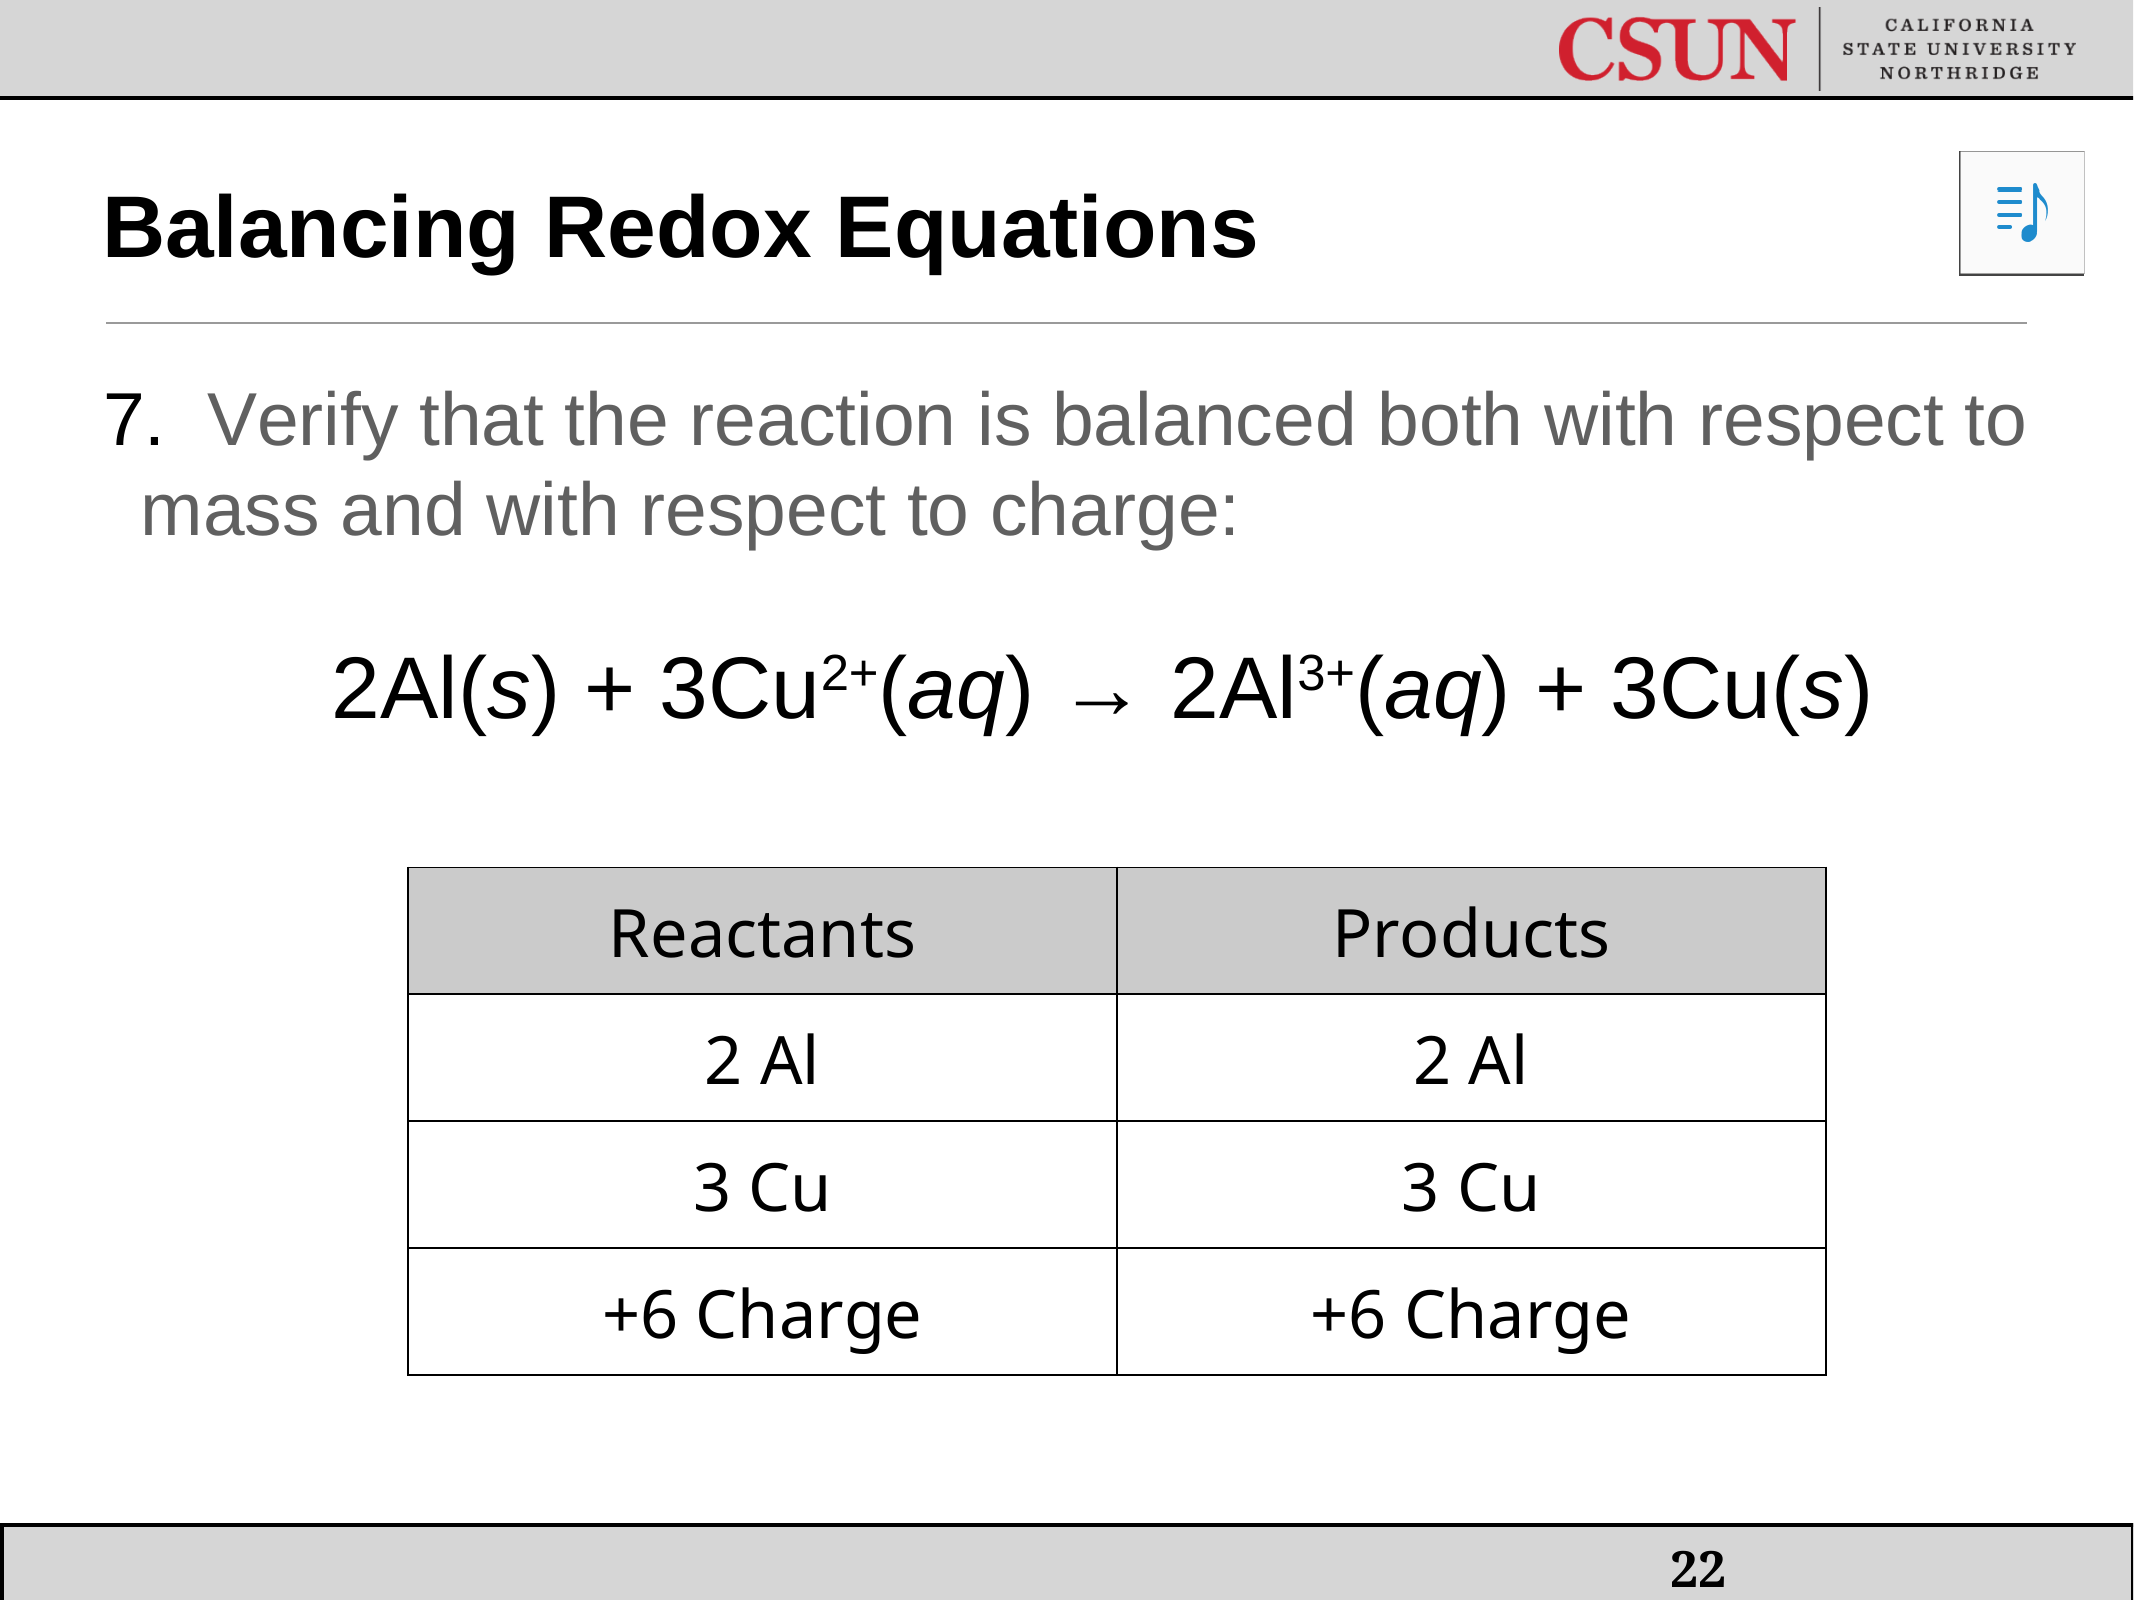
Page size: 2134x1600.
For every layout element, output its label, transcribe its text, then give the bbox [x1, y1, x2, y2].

table_cell 3 Cu [1118, 1122, 1825, 1247]
table_cell 2 Al [1118, 995, 1825, 1120]
text_box [1958, 150, 2086, 277]
table_cell 3 Cu [409, 1122, 1116, 1247]
picture [1559, 7, 2076, 91]
text_box Verify that the reaction is balanced both with respect to mass and with respect to charge: [94, 362, 2041, 590]
table_cell +6 Charge [409, 1249, 1116, 1374]
text_box 2Al(s) + 3Cu2+(aq) → 2Al3+(aq) + 3Cu(s) [323, 622, 1907, 744]
title Balancing Redox Equations [93, 104, 2040, 284]
table_header Reactants [409, 868, 1116, 993]
table_cell 2 Al [409, 995, 1116, 1120]
table_header Products [1118, 868, 1825, 993]
table_cell +6 Charge [1118, 1249, 1825, 1374]
